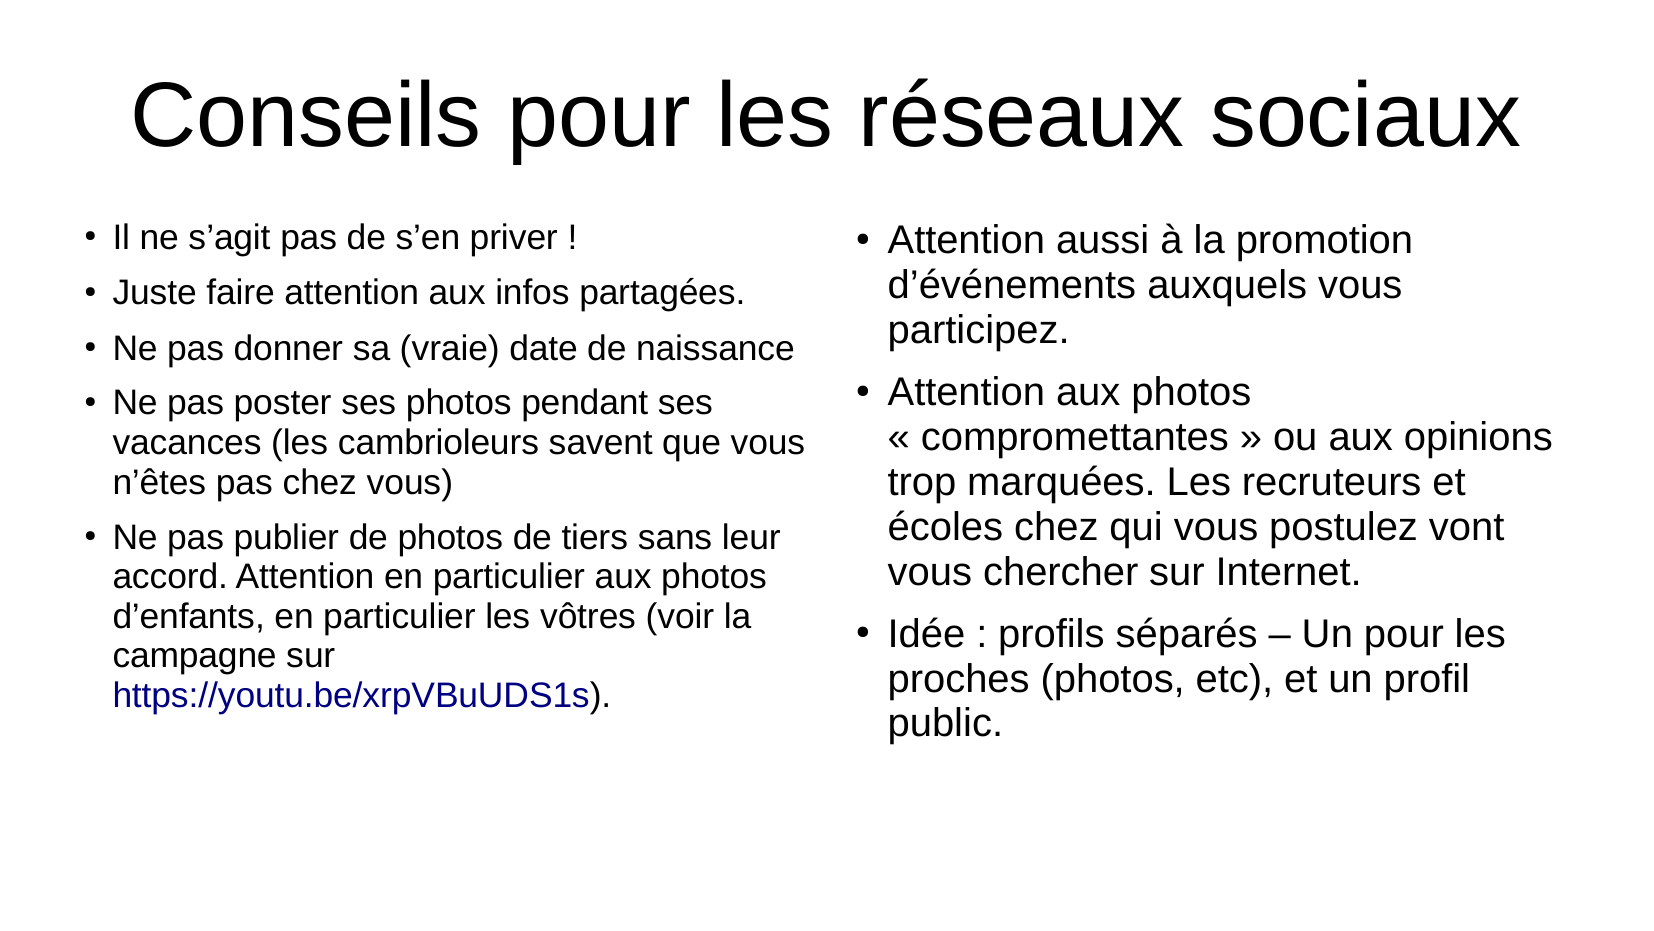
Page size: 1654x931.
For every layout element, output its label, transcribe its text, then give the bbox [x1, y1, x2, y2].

title Conseils pour les réseaux sociaux [82, 37, 1571, 193]
list Attention aussi à la promotion d’événements auxquels vous participez. Attention aux photos « compromettantes » ou aux opinions trop marquées. Les recruteurs et écoles chez qui vous postulez vont vous chercher sur Internet. Idée : profils séparés – Un pour les proches (photos, etc), et un profil public. [845, 217, 1572, 758]
list Il ne s’agit pas de s’en priver ! Juste faire attention aux infos partagées. Ne pas donner sa (vraie) date de naissance Ne pas poster ses photos pendant ses vacances (les cambrioleurs savent que vous n’êtes pas chez vous) Ne pas publier de photos de tiers sans leur accord. Attention en particulier aux photos d’enfants, en particulier les vôtres (voir la campagne surhttps://youtu.be/xrpVBuUDS1s). [75, 217, 809, 758]
